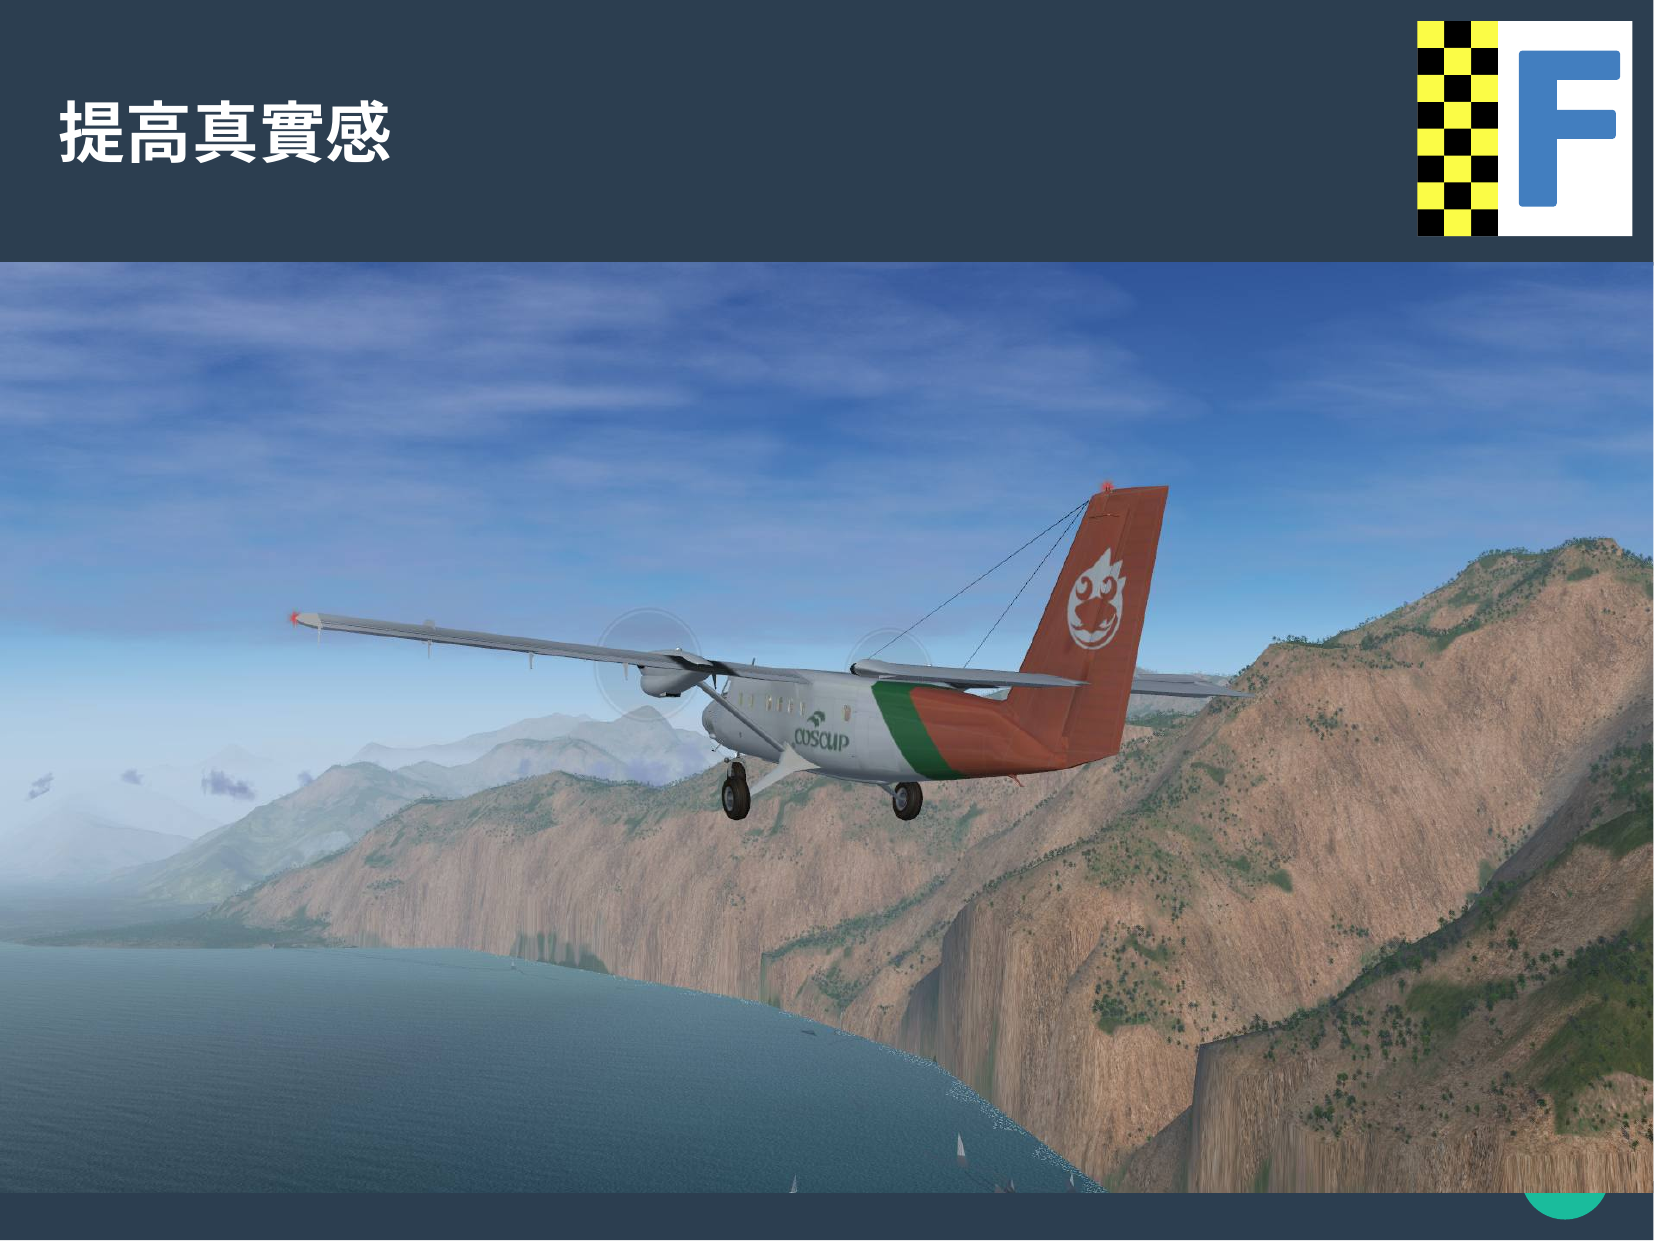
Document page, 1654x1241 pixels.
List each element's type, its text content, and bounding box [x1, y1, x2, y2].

title 提高真實感 [59, 49, 1595, 207]
picture [0, 262, 1654, 1193]
